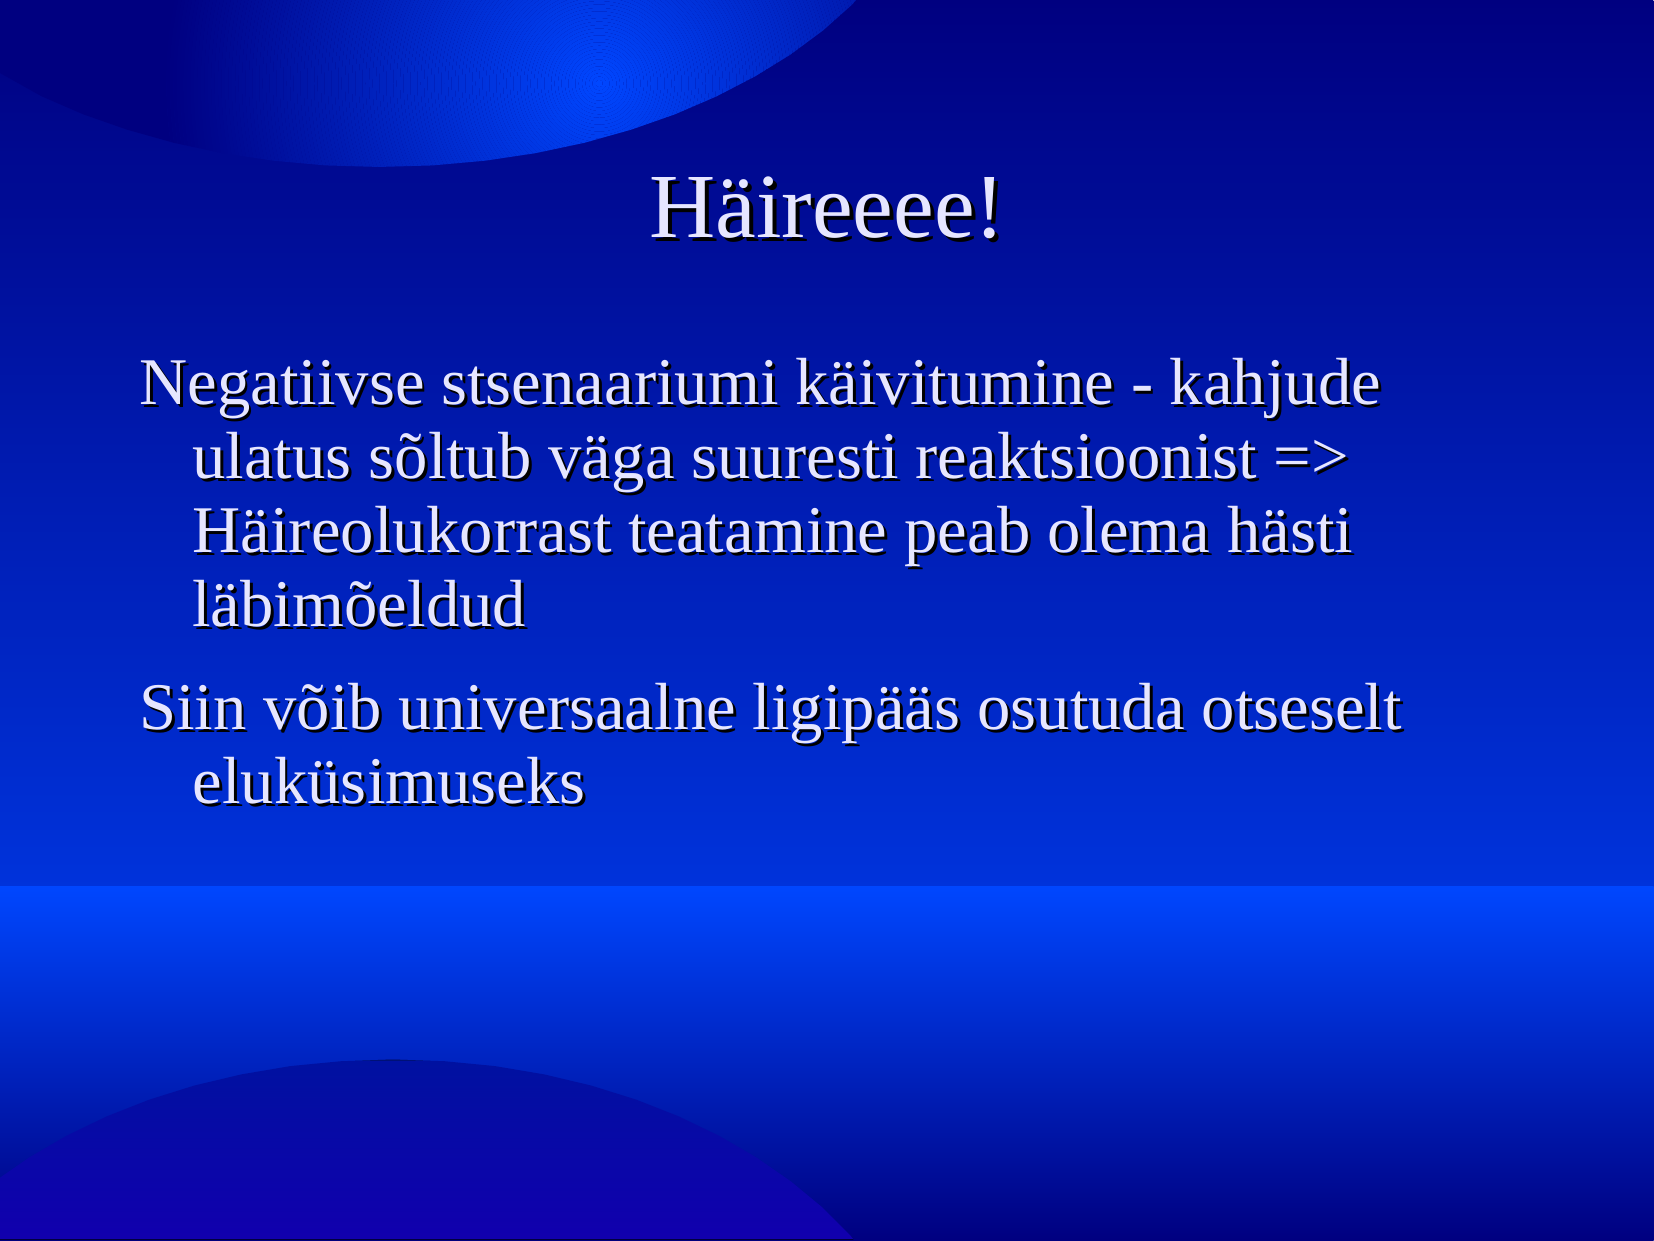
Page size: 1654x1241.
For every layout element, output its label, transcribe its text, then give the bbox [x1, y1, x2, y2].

title Häireeee! [121, 102, 1534, 311]
list Negatiivse stsenaariumi käivitumine - kahjude ulatus sõltub väga suuresti reaktsioonist => Häireolukorrast teatamine peab olema hästi läbimõeldud Siin võib universaalne ligipääs osutuda otseselt eluküsimuseks [121, 344, 1534, 1127]
